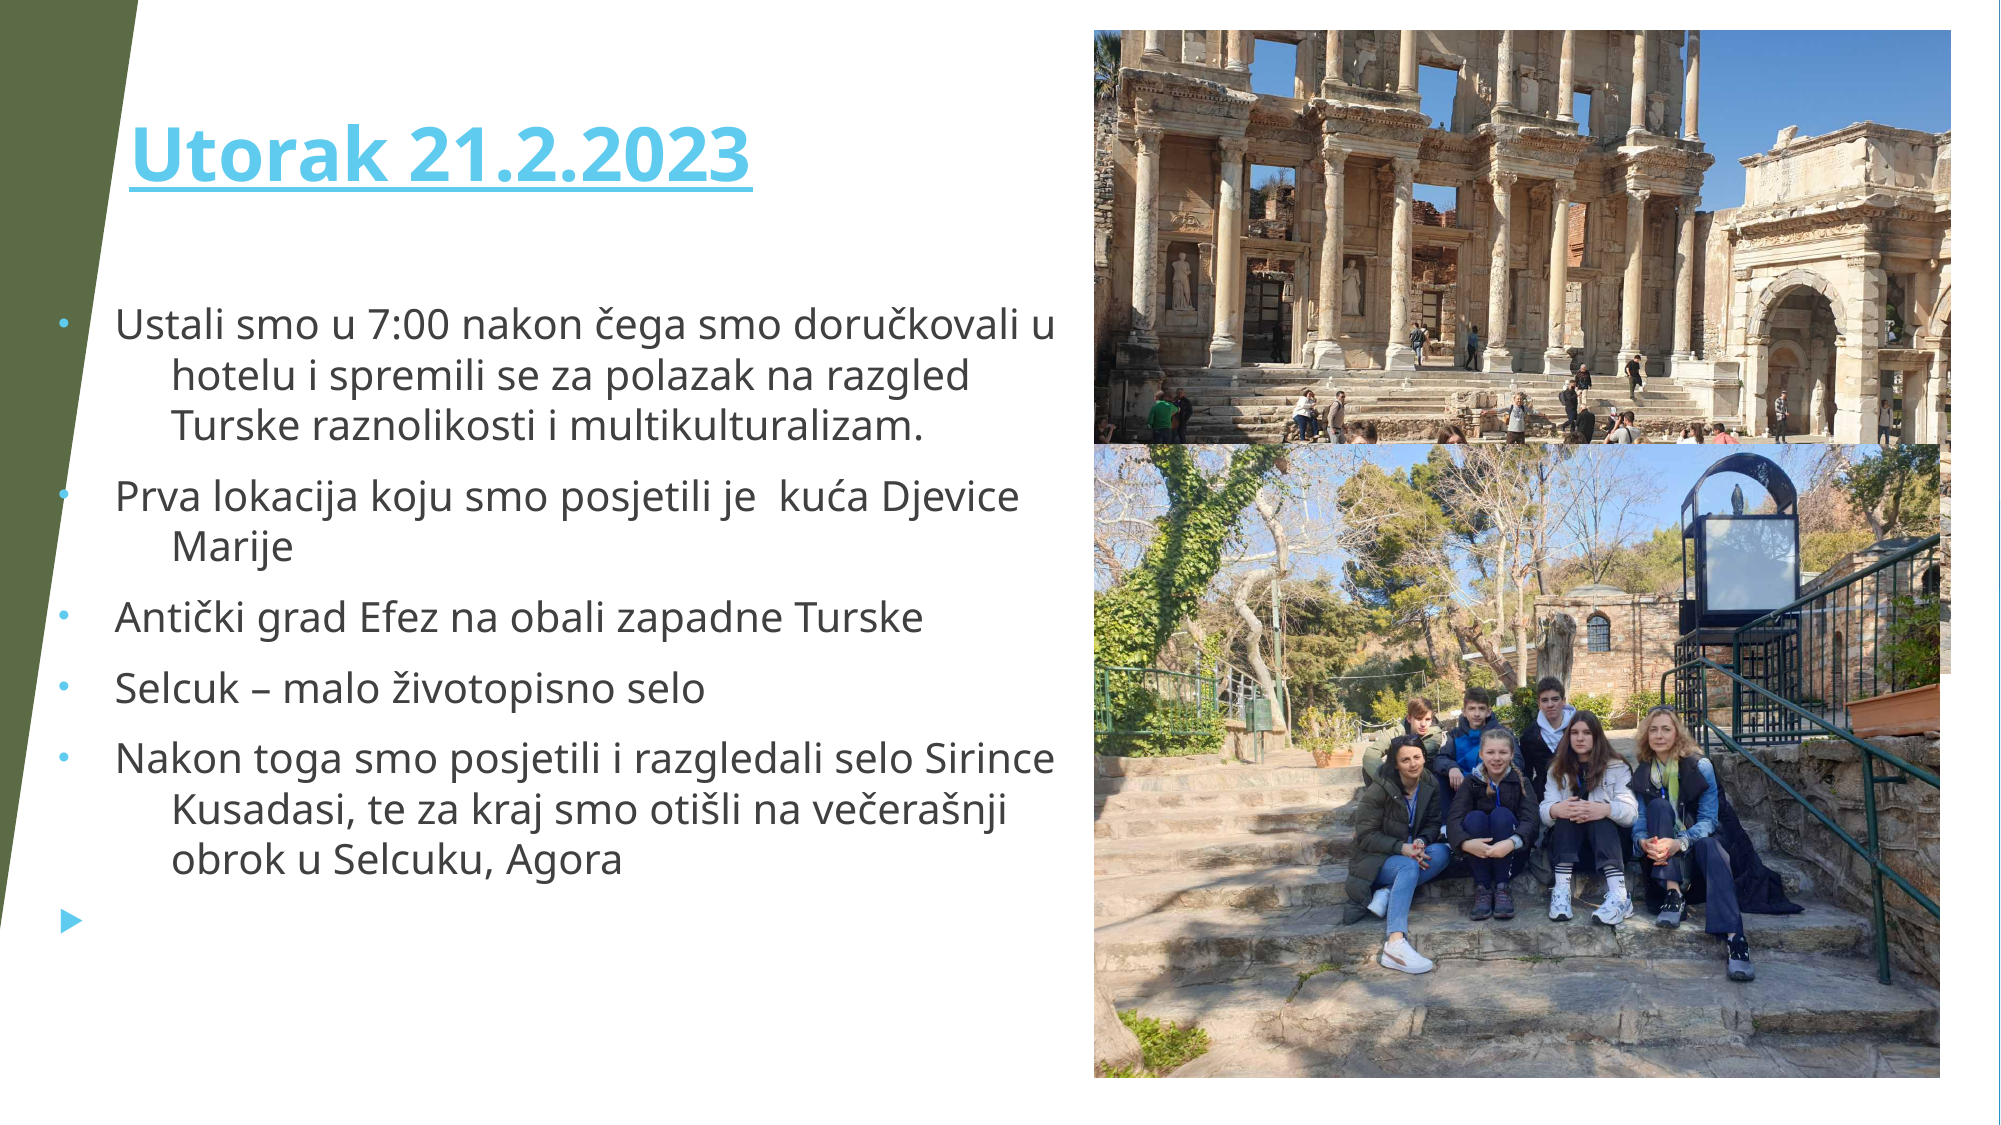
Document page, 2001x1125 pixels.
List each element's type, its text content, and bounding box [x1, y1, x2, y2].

text_box [0, 0, 1999, 1125]
picture [1094, 30, 1951, 1078]
list Ustali smo u 7:00 nakon čega smo doručkovali u hotelu i spremili se za polazak na razgled Turske raznolikosti i multikulturalizam. Prva lokacija koju smo posjetili je kuća Djevice Marije Antički grad Efez na obali zapadne Turske Selcuk – malo životopisno selo Nakon toga smo posjetili i razgledali selo Sirince Kusadasi, te za kraj smo otišli na večerašnji obrok u Selcuku, Agora [43, 290, 1094, 1024]
title Utorak 21.2.2023 [114, 42, 1017, 260]
